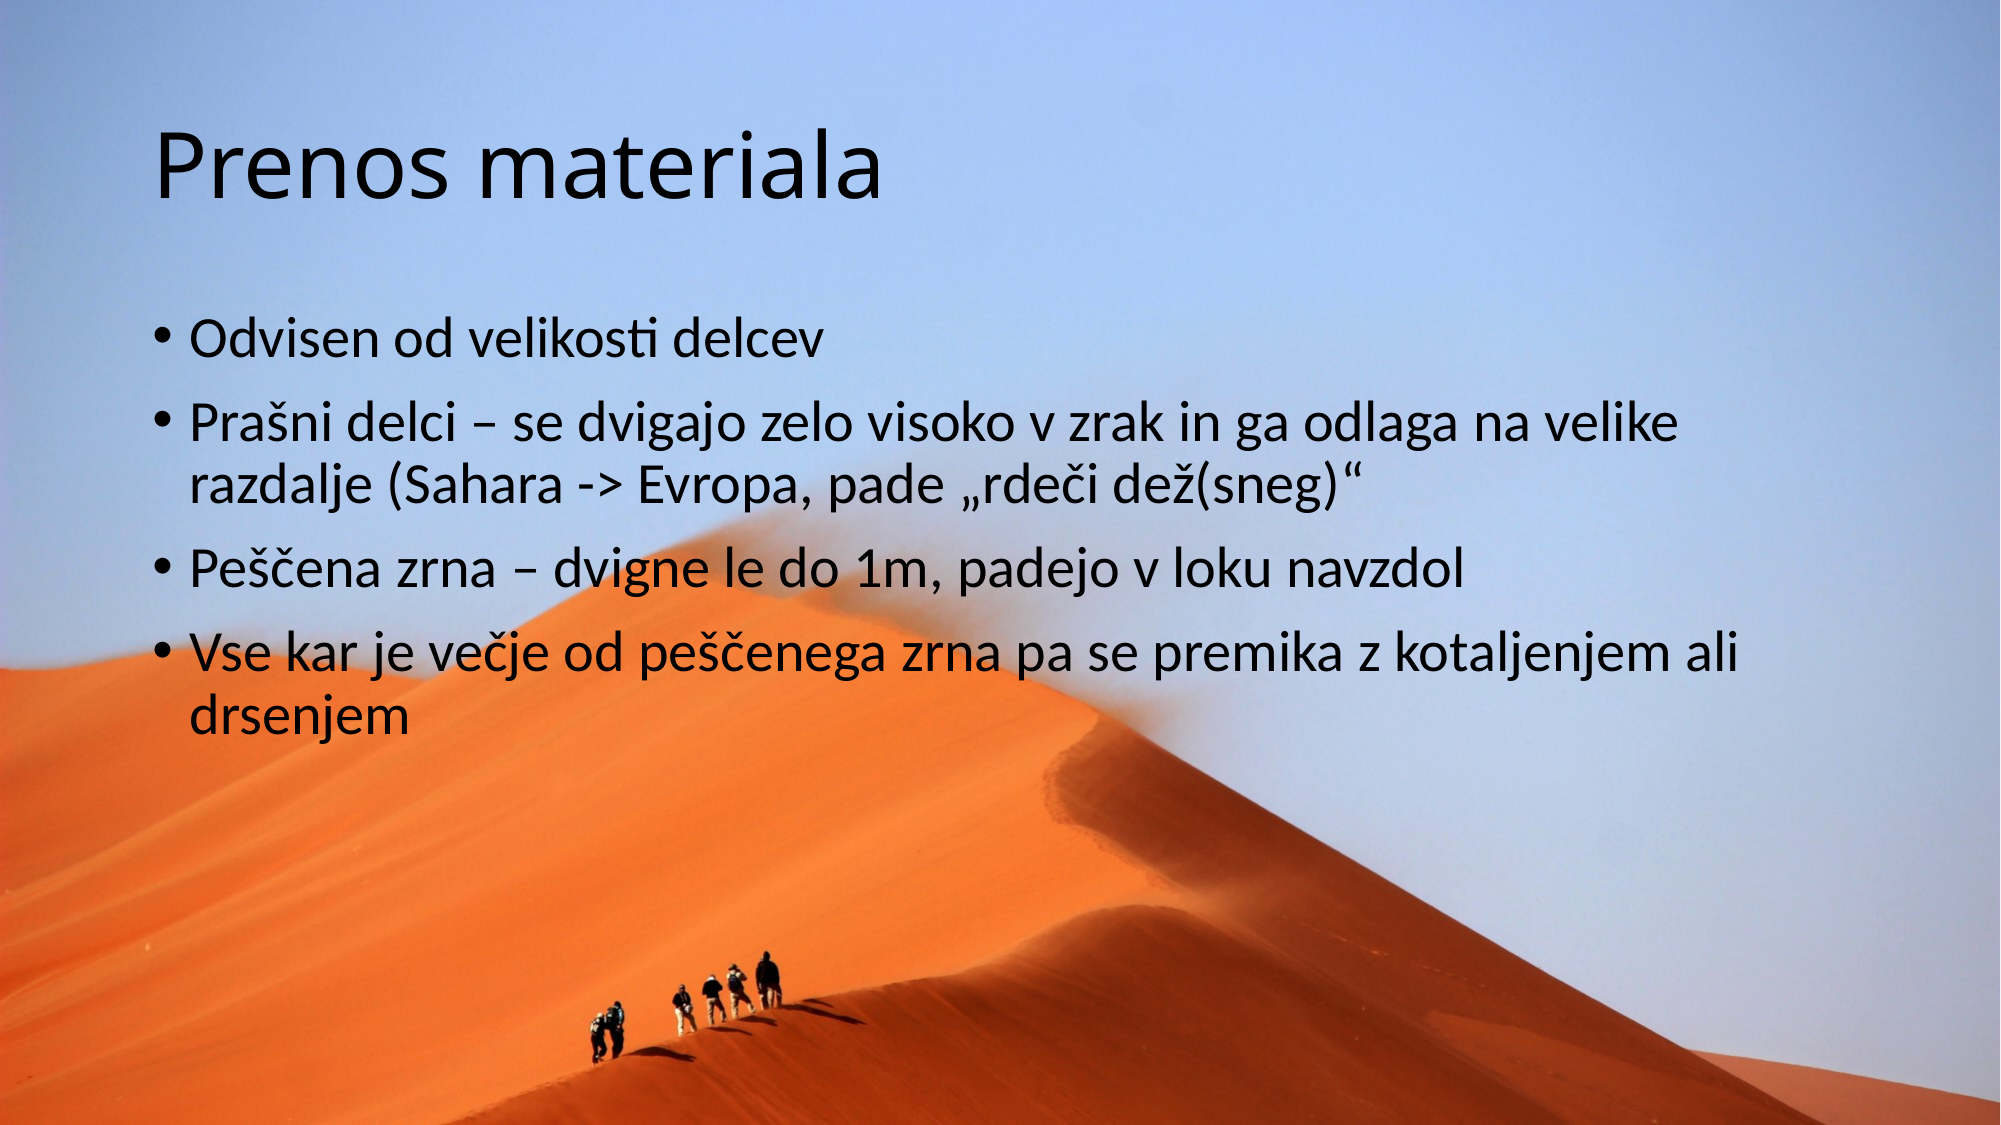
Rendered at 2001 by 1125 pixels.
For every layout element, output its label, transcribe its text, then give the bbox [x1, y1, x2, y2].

picture [0, 0, 2001, 1125]
list Odvisen od velikosti delcev Prašni delci – se dvigajo zelo visoko v zrak in ga odlaga na velike razdalje (Sahara -> Evropa, pade „rdeči dež(sneg)“ Peščena zrna – dvigne le do 1m, padejo v loku navzdol Vse kar je večje od peščenega zrna pa se premika z kotaljenjem ali drsenjem [137, 299, 1863, 1014]
title Prenos materiala [137, 59, 1863, 278]
